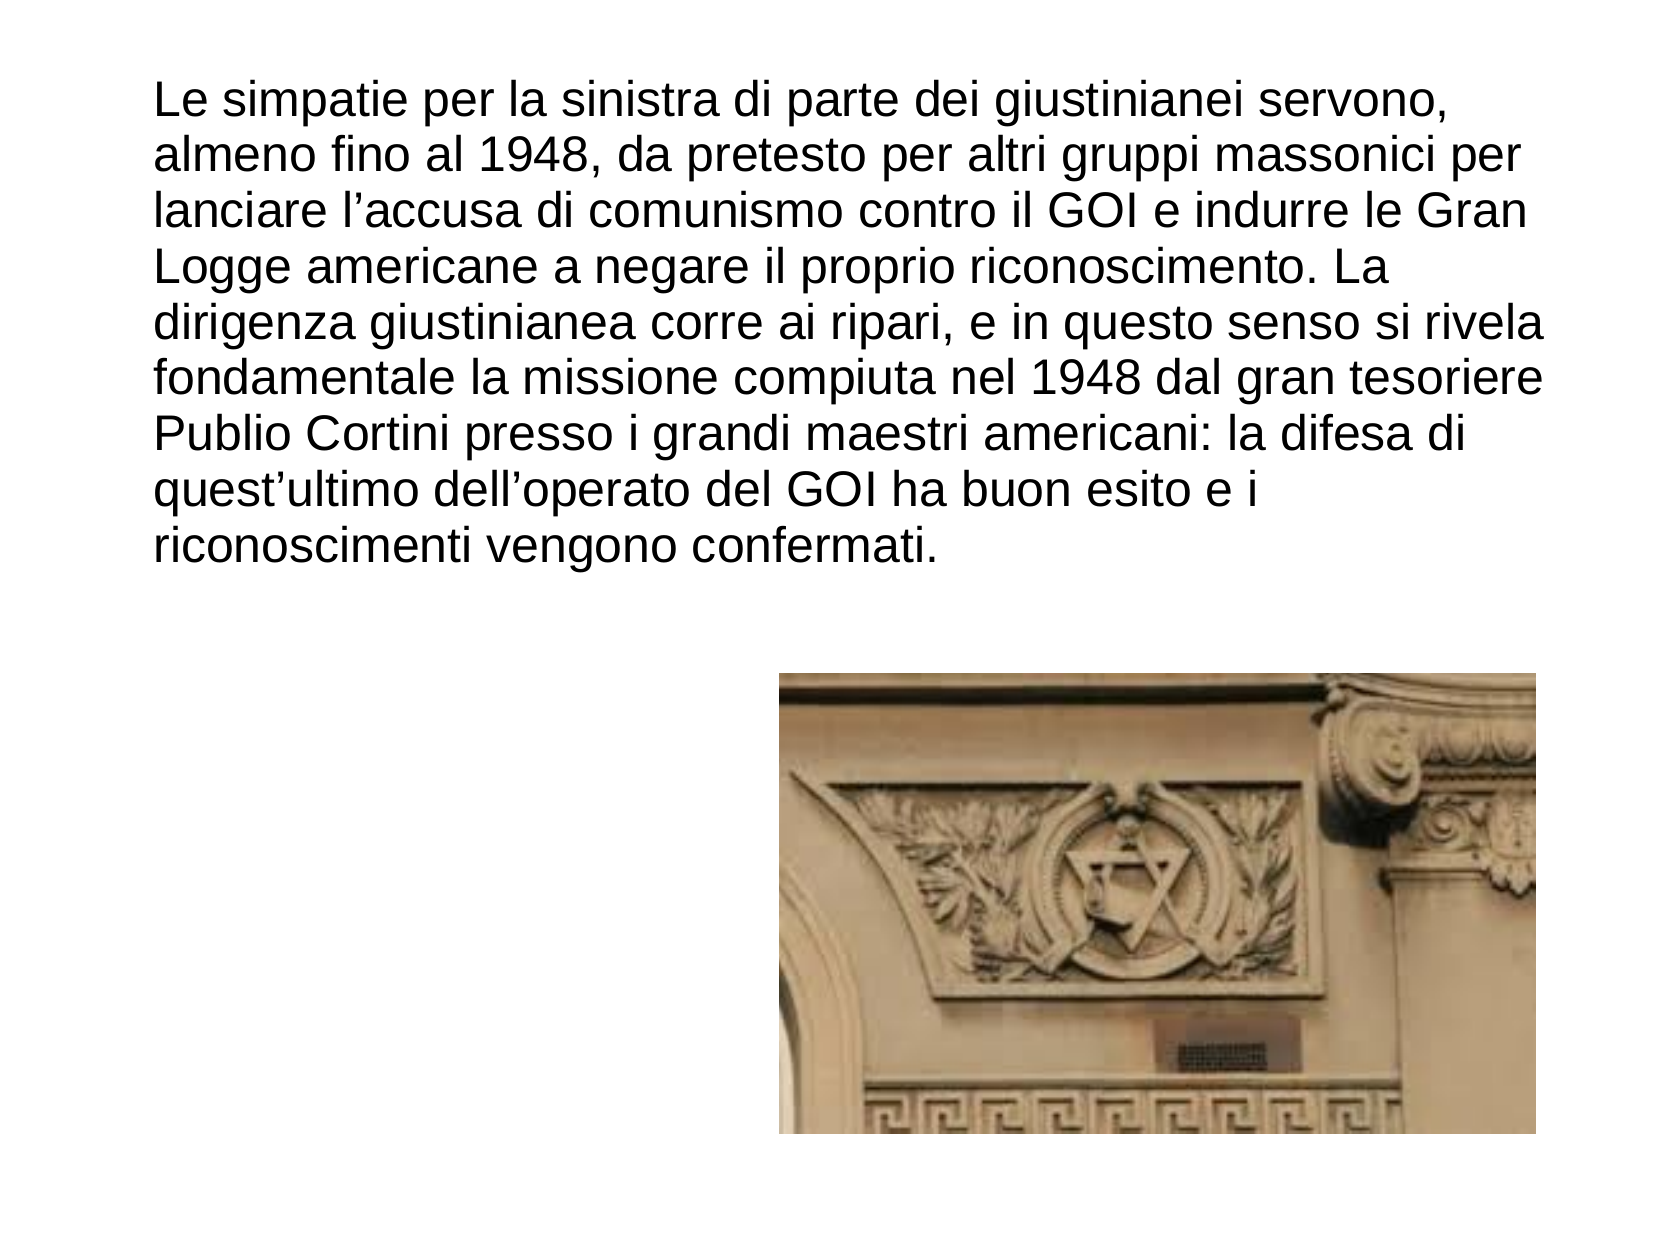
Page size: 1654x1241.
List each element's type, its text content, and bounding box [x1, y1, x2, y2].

picture [779, 673, 1536, 1134]
list Le simpatie per la sinistra di parte dei giustinianei servono, almeno fino al 1948, da pretesto per altri gruppi massonici per lanciare l’accusa di comunismo contro il GOI e indurre le Gran Logge americane a negare il proprio riconoscimento. La dirigenza giustinianea corre ai ripari, e in questo senso si rivela fondamentale la missione compiuta nel 1948 dal gran tesoriere Publio Cortini presso i grandi maestri americani: la difesa di quest’ultimo dell’operato del GOI ha buon esito e i riconoscimenti vengono confermati. [82, 70, 1571, 1205]
